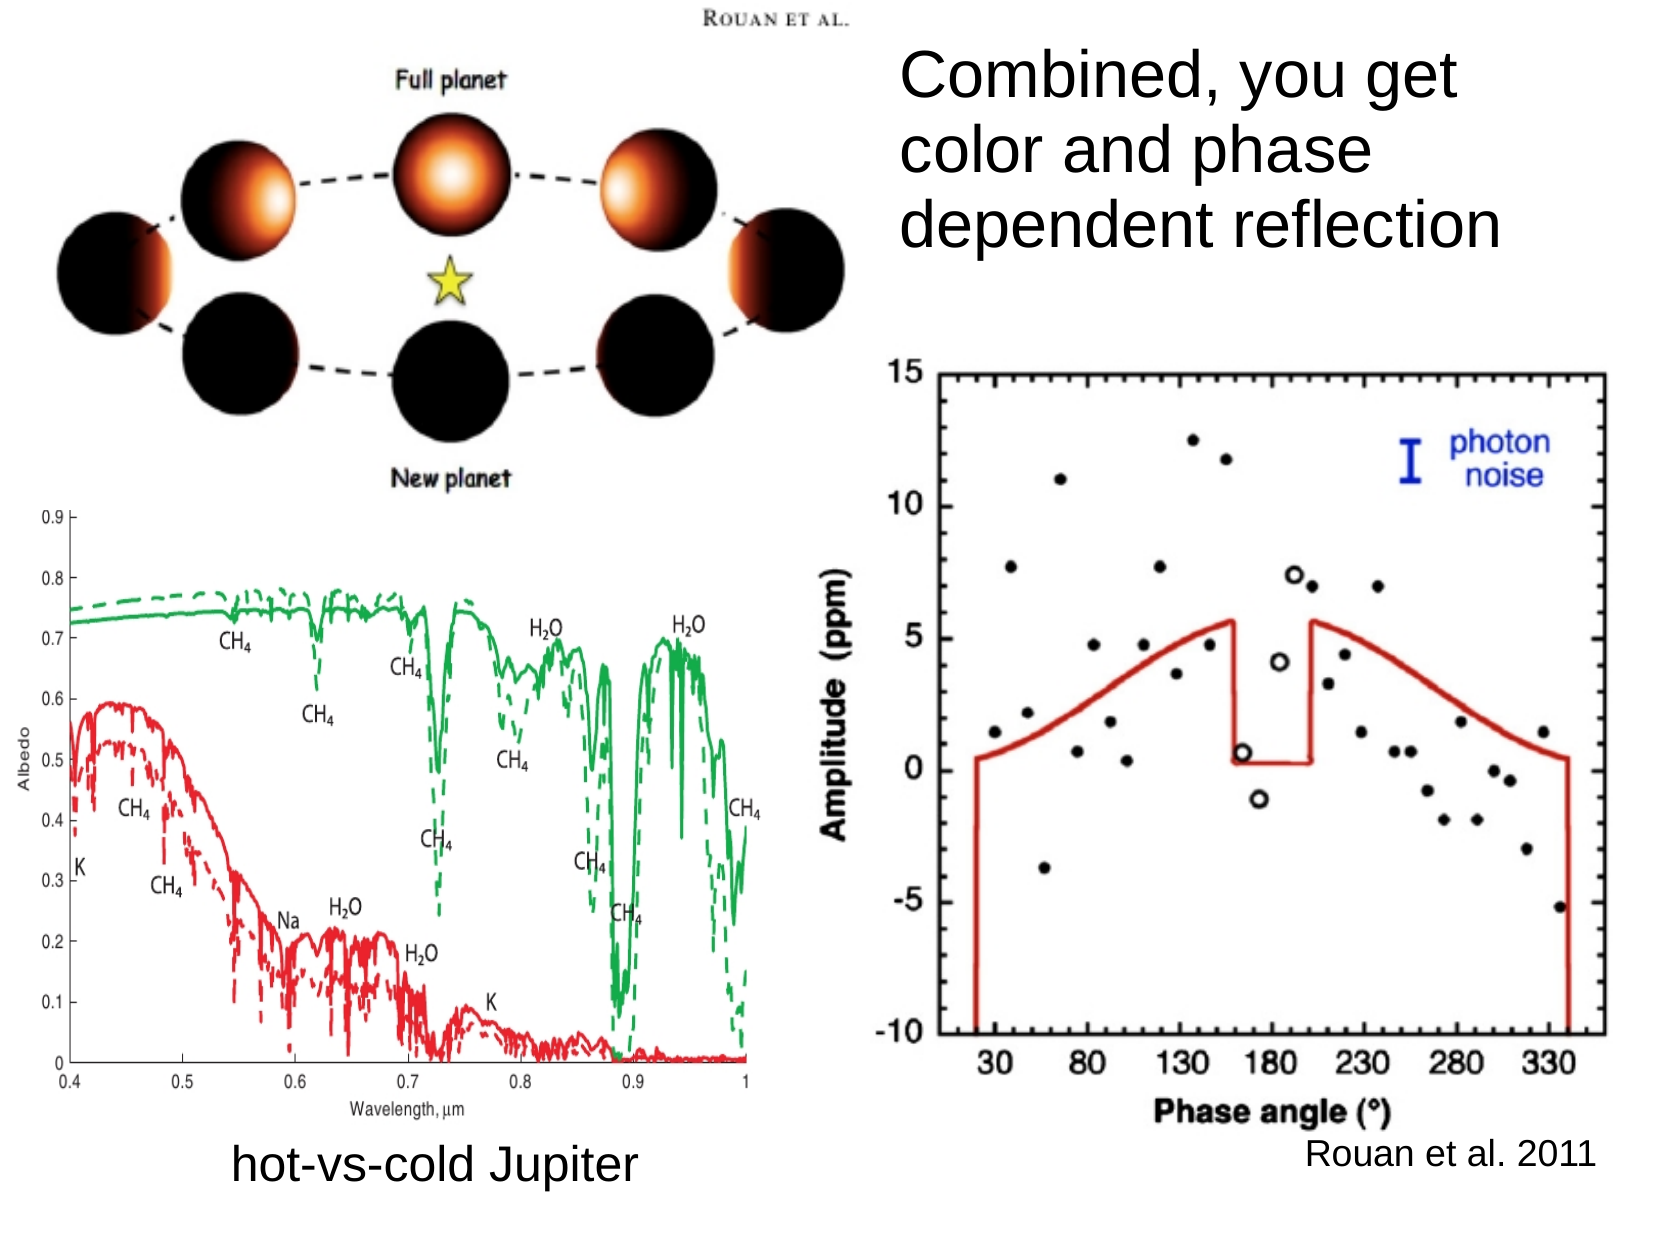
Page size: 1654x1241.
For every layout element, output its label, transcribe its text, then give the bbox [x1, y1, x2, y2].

text_box Combined, you get color and phase dependent reflection [885, 30, 1636, 270]
text_box Rouan et al. 2011 [1290, 1125, 1654, 1182]
picture [0, 2, 1636, 1141]
text_box hot-vs-cold Jupiter [60, 1129, 811, 1200]
